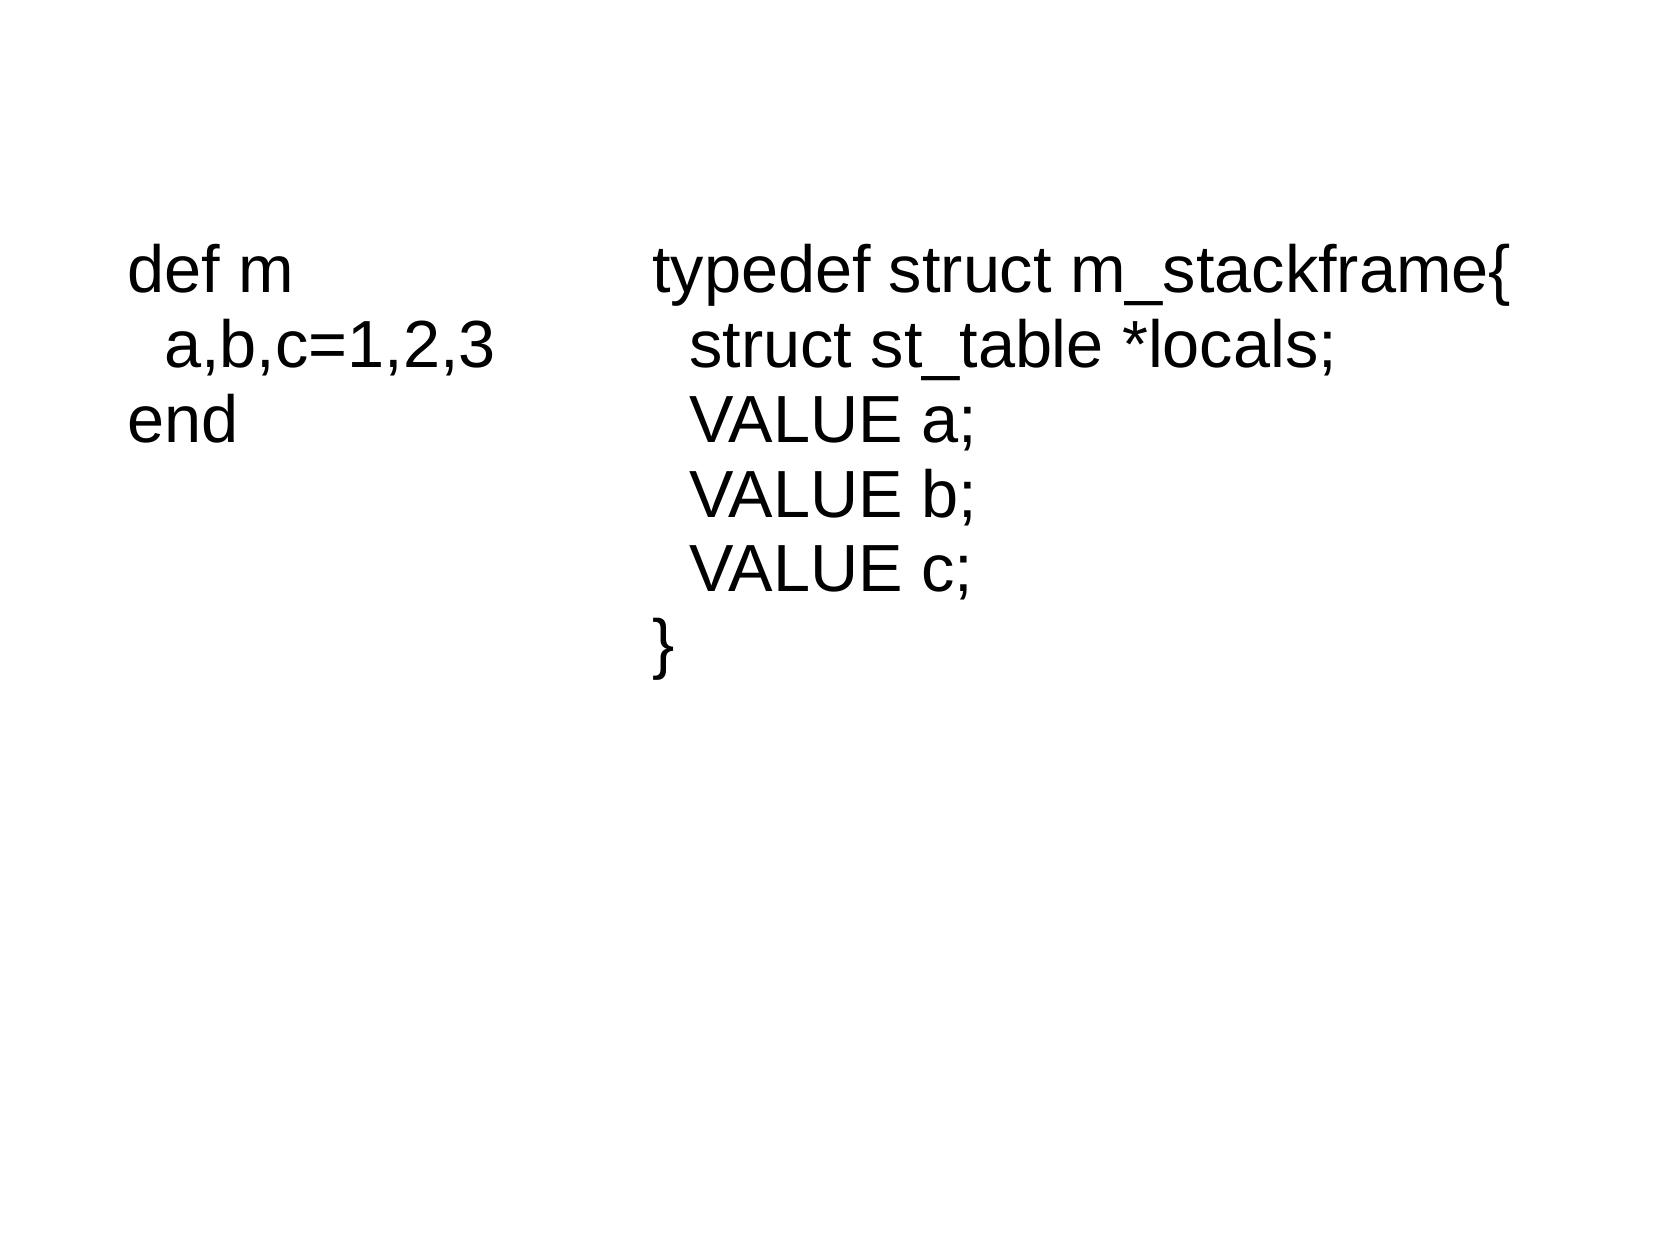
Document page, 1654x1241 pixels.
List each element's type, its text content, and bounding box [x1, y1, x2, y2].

text_box def m a,b,c=1,2,3 end [112, 225, 512, 465]
text_box typedef struct m_stackframe{ struct st_table *locals; VALUE a; VALUE b; VALUE c; } [637, 225, 1530, 689]
